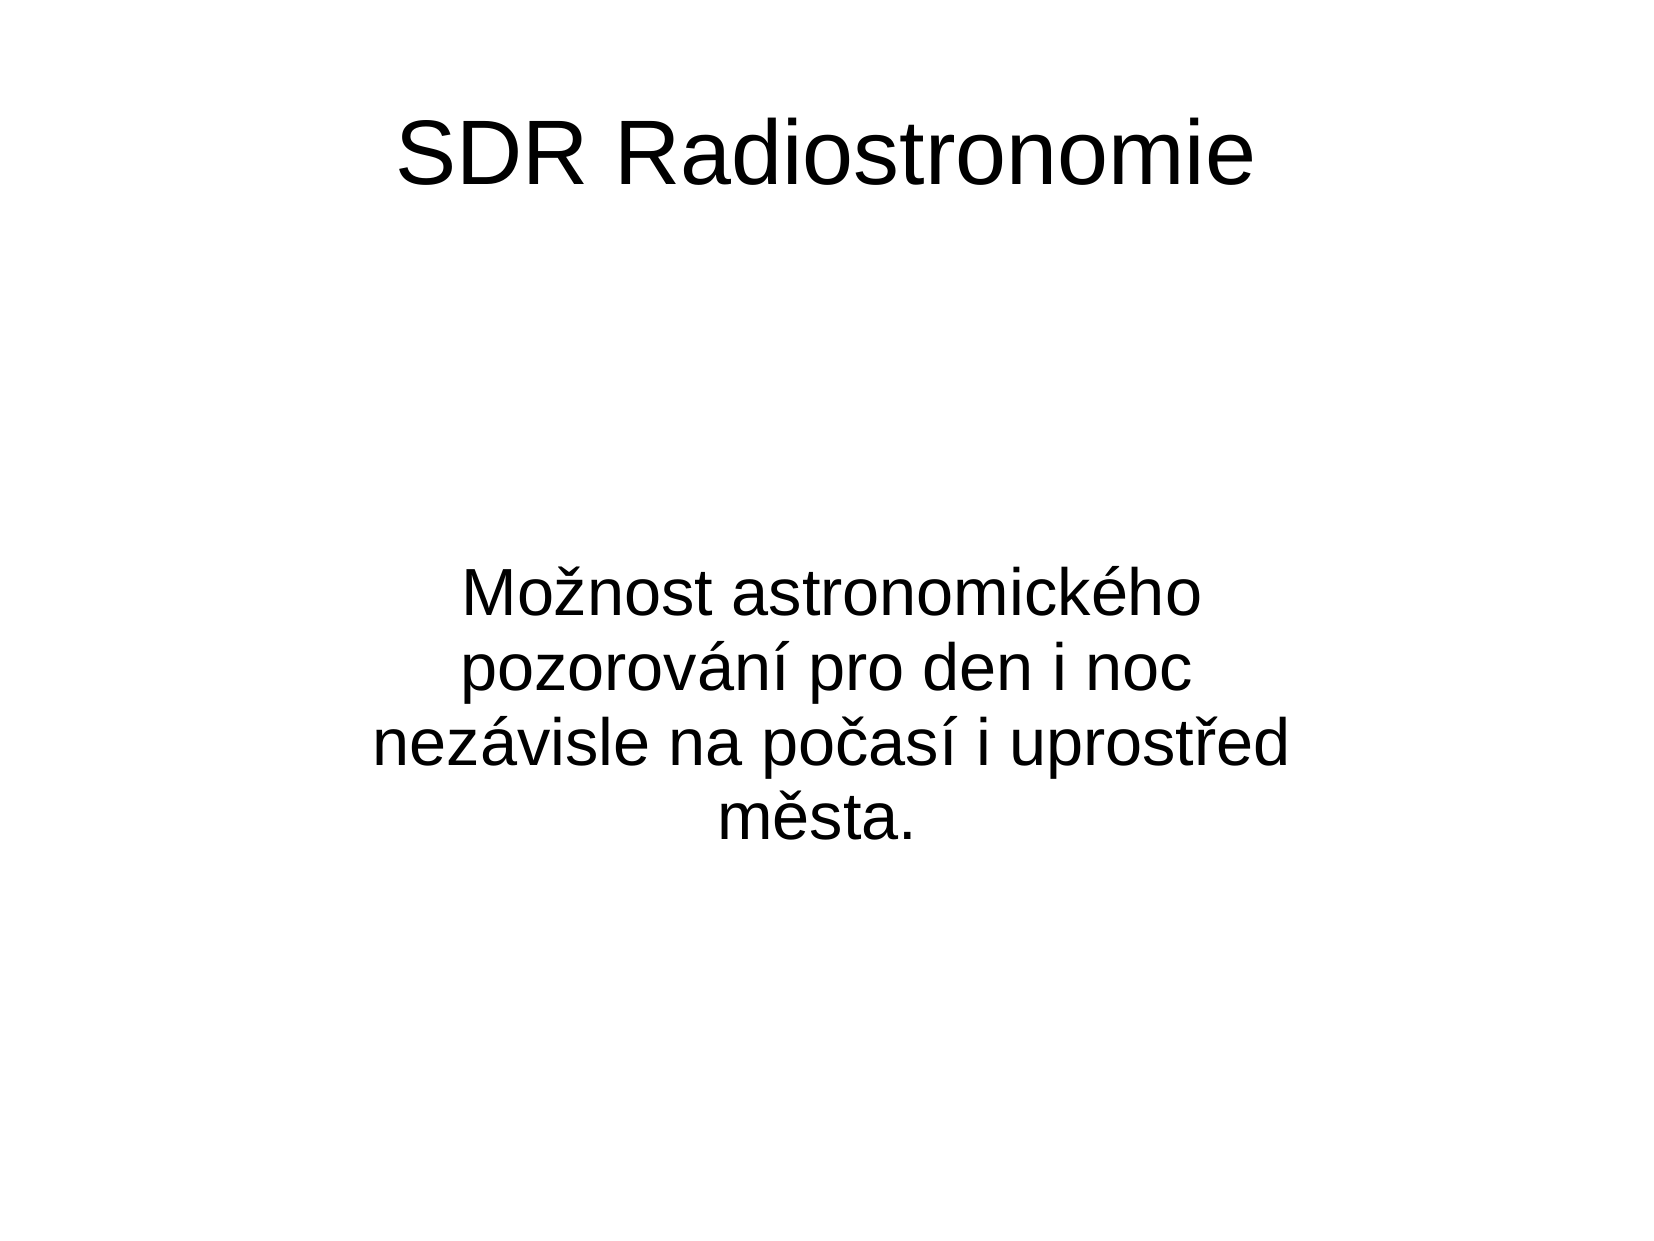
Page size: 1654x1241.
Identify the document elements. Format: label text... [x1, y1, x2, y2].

title SDR Radiostronomie [82, 49, 1571, 257]
subtitle Možnost astronomického pozorování pro den i noc nezávisle na počasí i uprostřed města. [295, 295, 1359, 1114]
